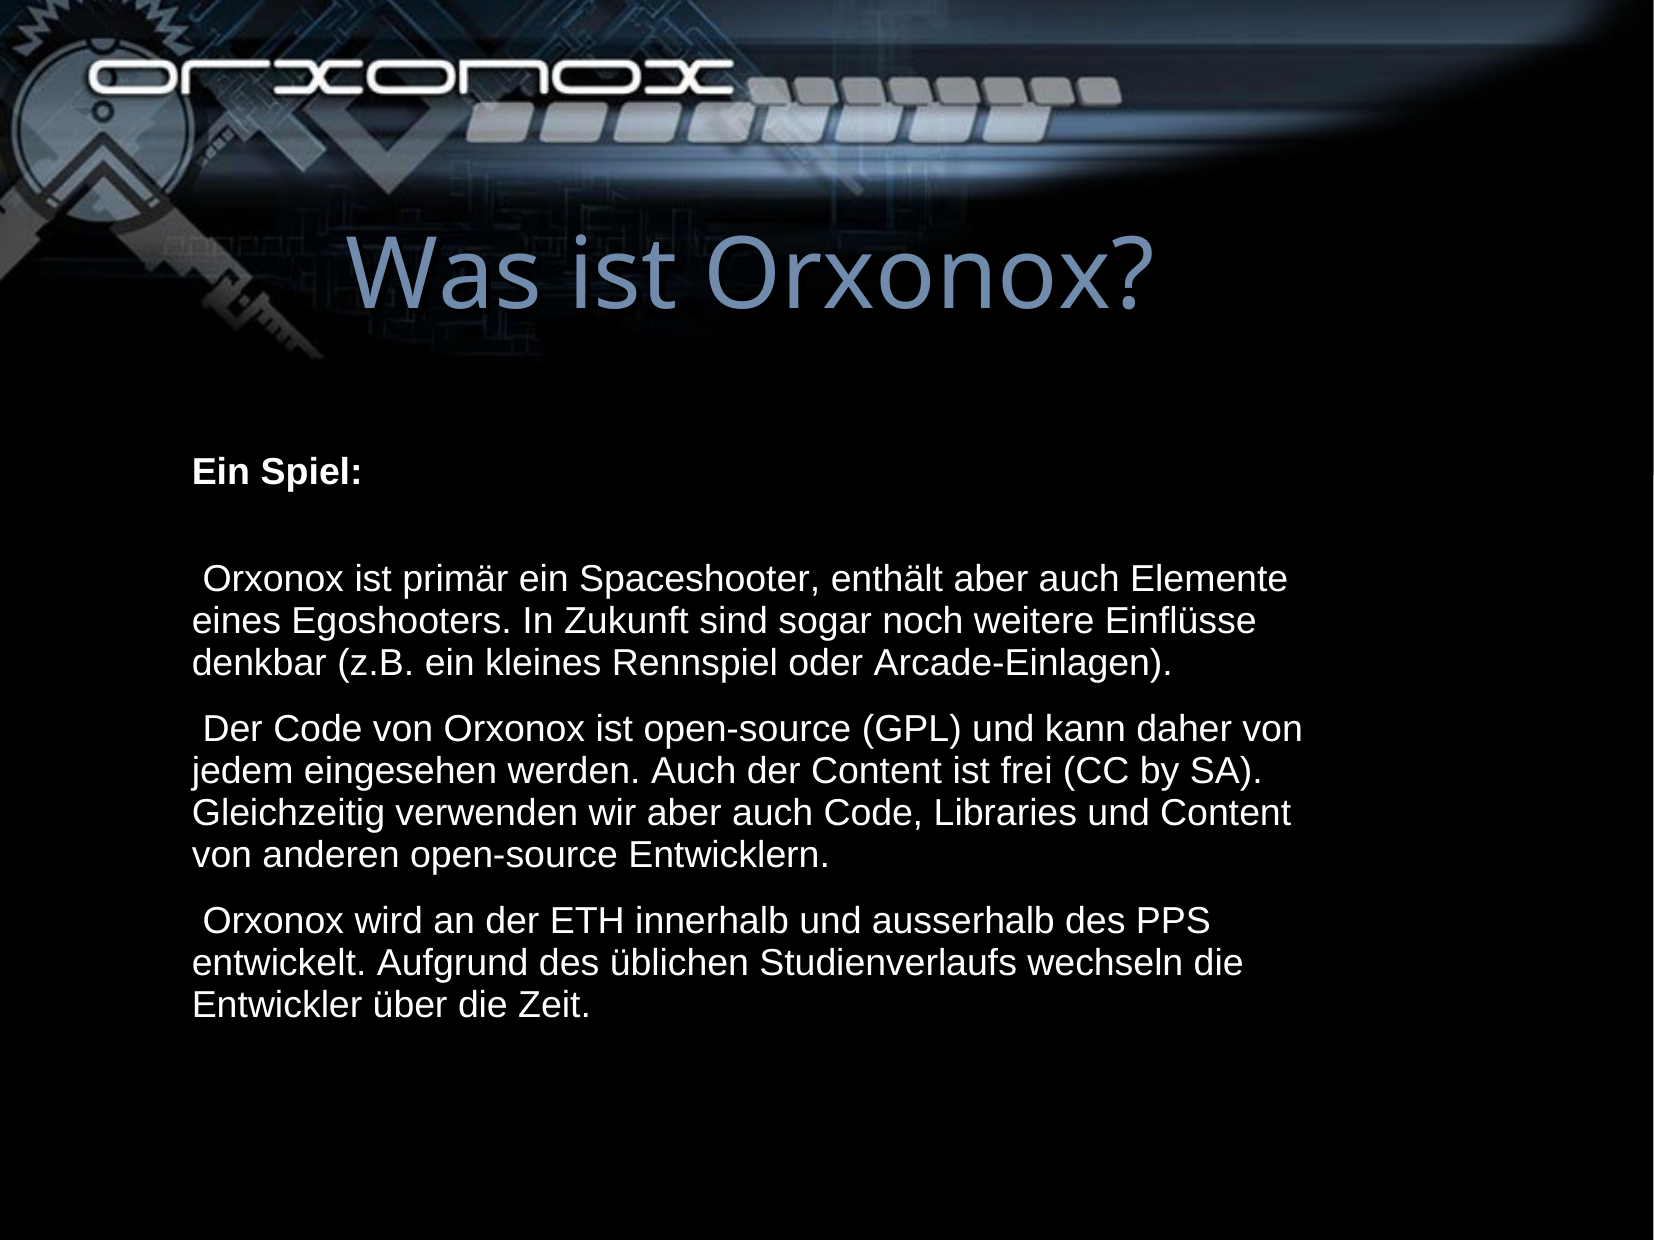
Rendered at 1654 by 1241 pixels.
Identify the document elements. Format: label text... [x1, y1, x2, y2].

text_box Was ist Orxonox? [330, 194, 1306, 344]
text_box Ein Spiel: Orxonox ist primär ein Spaceshooter, enthält aber auch Elemente eines Egoshooters. In Zukunft sind sogar noch weitere Einflüsse denkbar (z.B. ein kleines Rennspiel oder Arcade-Einlagen). Der Code von Orxonox ist open-source (GPL) und kann daher von jedem eingesehen werden. Auch der Content ist frei (CC by SA). Gleichzeitig verwenden wir aber auch Code, Libraries und Content von anderen open-source Entwicklern. Orxonox wird an der ETH innerhalb und ausserhalb des PPS entwickelt. Aufgrund des üblichen Studienverlaufs wechseln die Entwickler über die Zeit. [177, 442, 1329, 1035]
picture [0, 0, 1654, 475]
